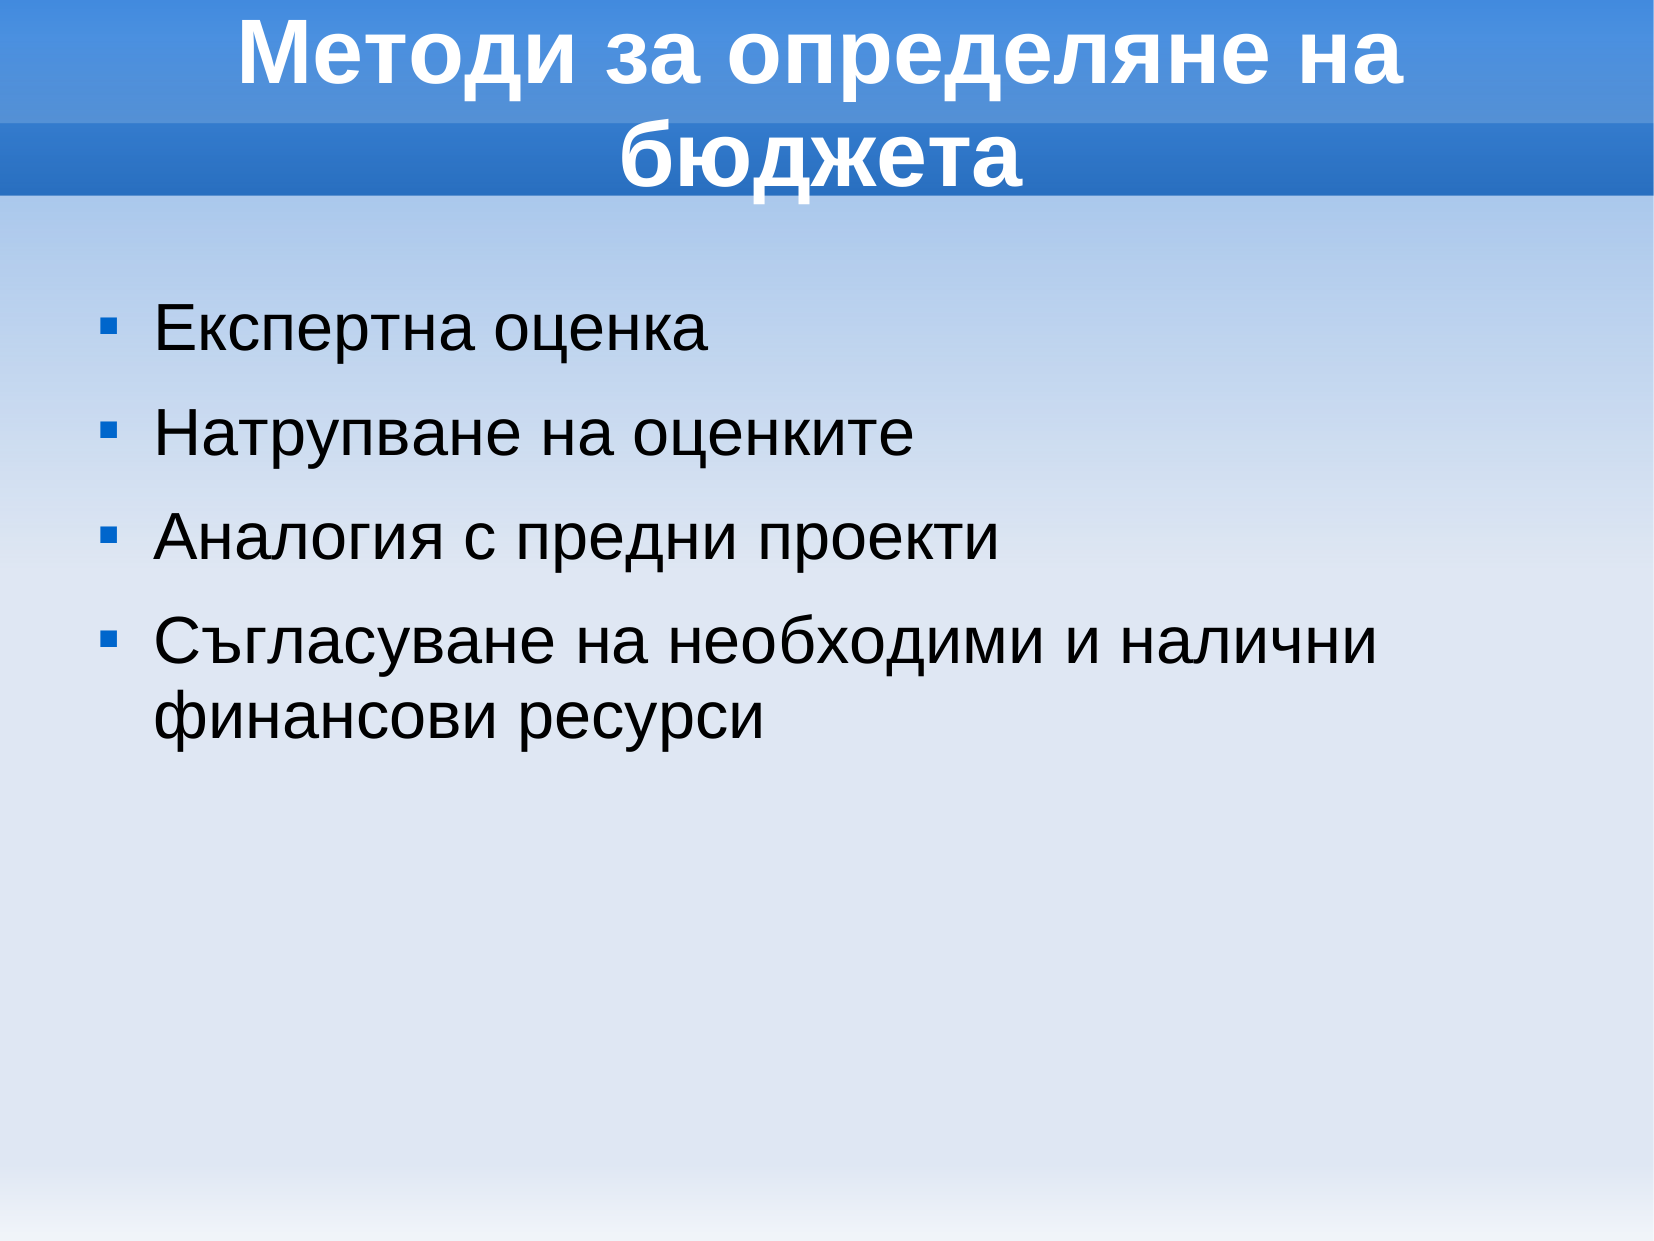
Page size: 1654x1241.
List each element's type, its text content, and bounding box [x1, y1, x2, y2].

list Експертна оценка Натрупване на оценките Аналогия с предни проекти Съгласуване на необходими и налични финансови ресурси [82, 290, 1571, 1109]
picture [0, 0, 1654, 1241]
title Методи за определяне на бюджета [76, 0, 1565, 208]
